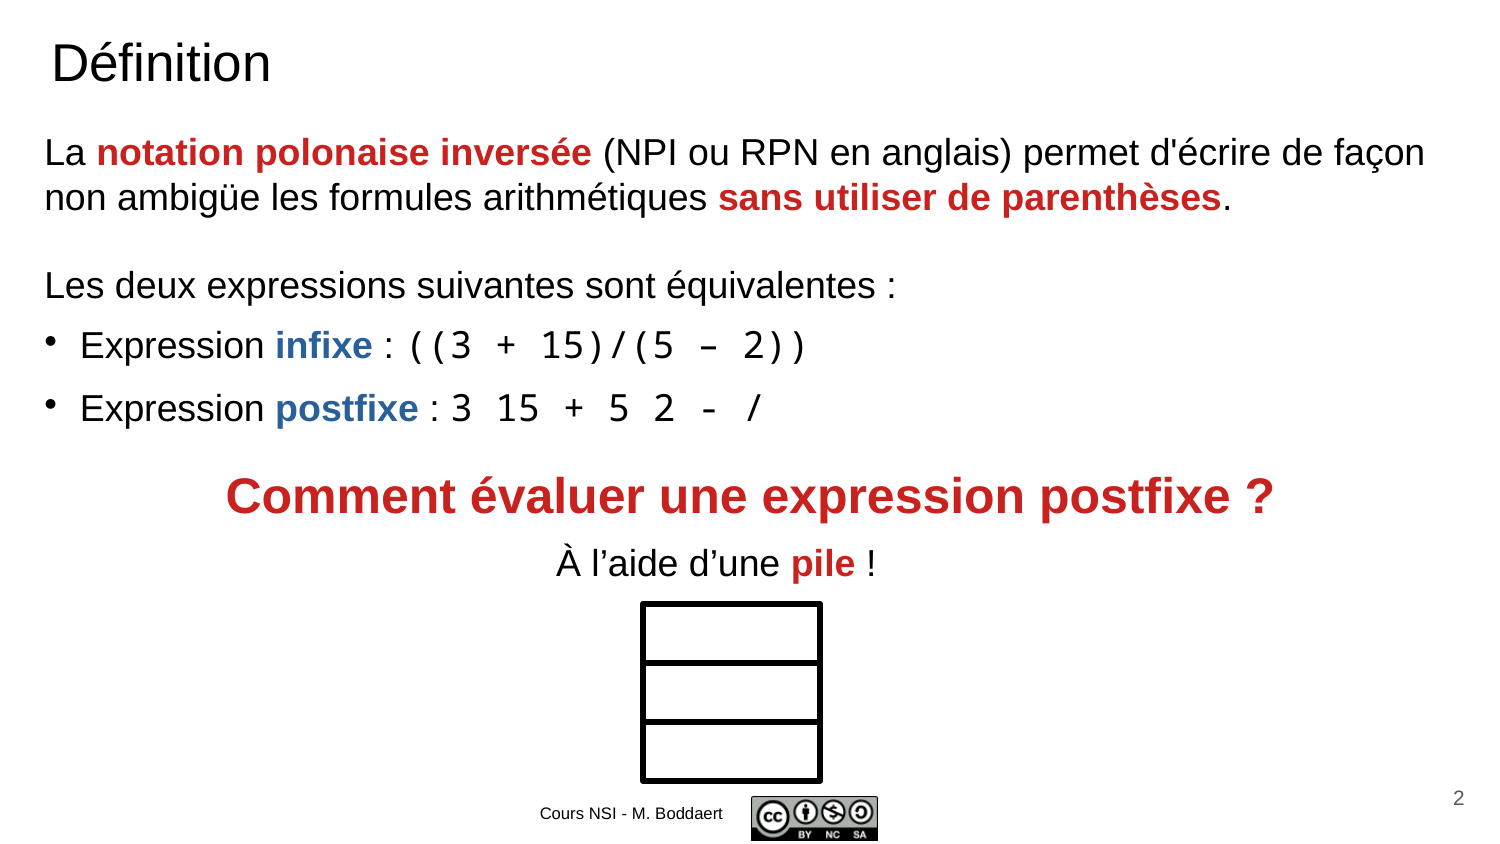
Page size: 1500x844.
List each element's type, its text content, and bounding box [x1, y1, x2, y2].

text_box Comment évaluer une expression postfixe ? [210, 460, 1264, 534]
title Définition [51, 13, 1449, 108]
text_box À l’aide d’une pile ! [541, 535, 911, 594]
text_box [642, 603, 821, 781]
text_box Les deux expressions suivantes sont équivalentes : Expression infixe : ((3 + 15)/(5 – 2)) Expression postfixe : 3 15 + 5 2 - / [29, 257, 908, 429]
slide_number <numéro> [1389, 764, 1480, 830]
text_box La notation polonaise inversée (NPI ou RPN en anglais) permet d'écrire de façon non ambigüe les formules arithmétiques sans utiliser de parenthèses. [29, 120, 1477, 237]
picture [751, 796, 878, 841]
